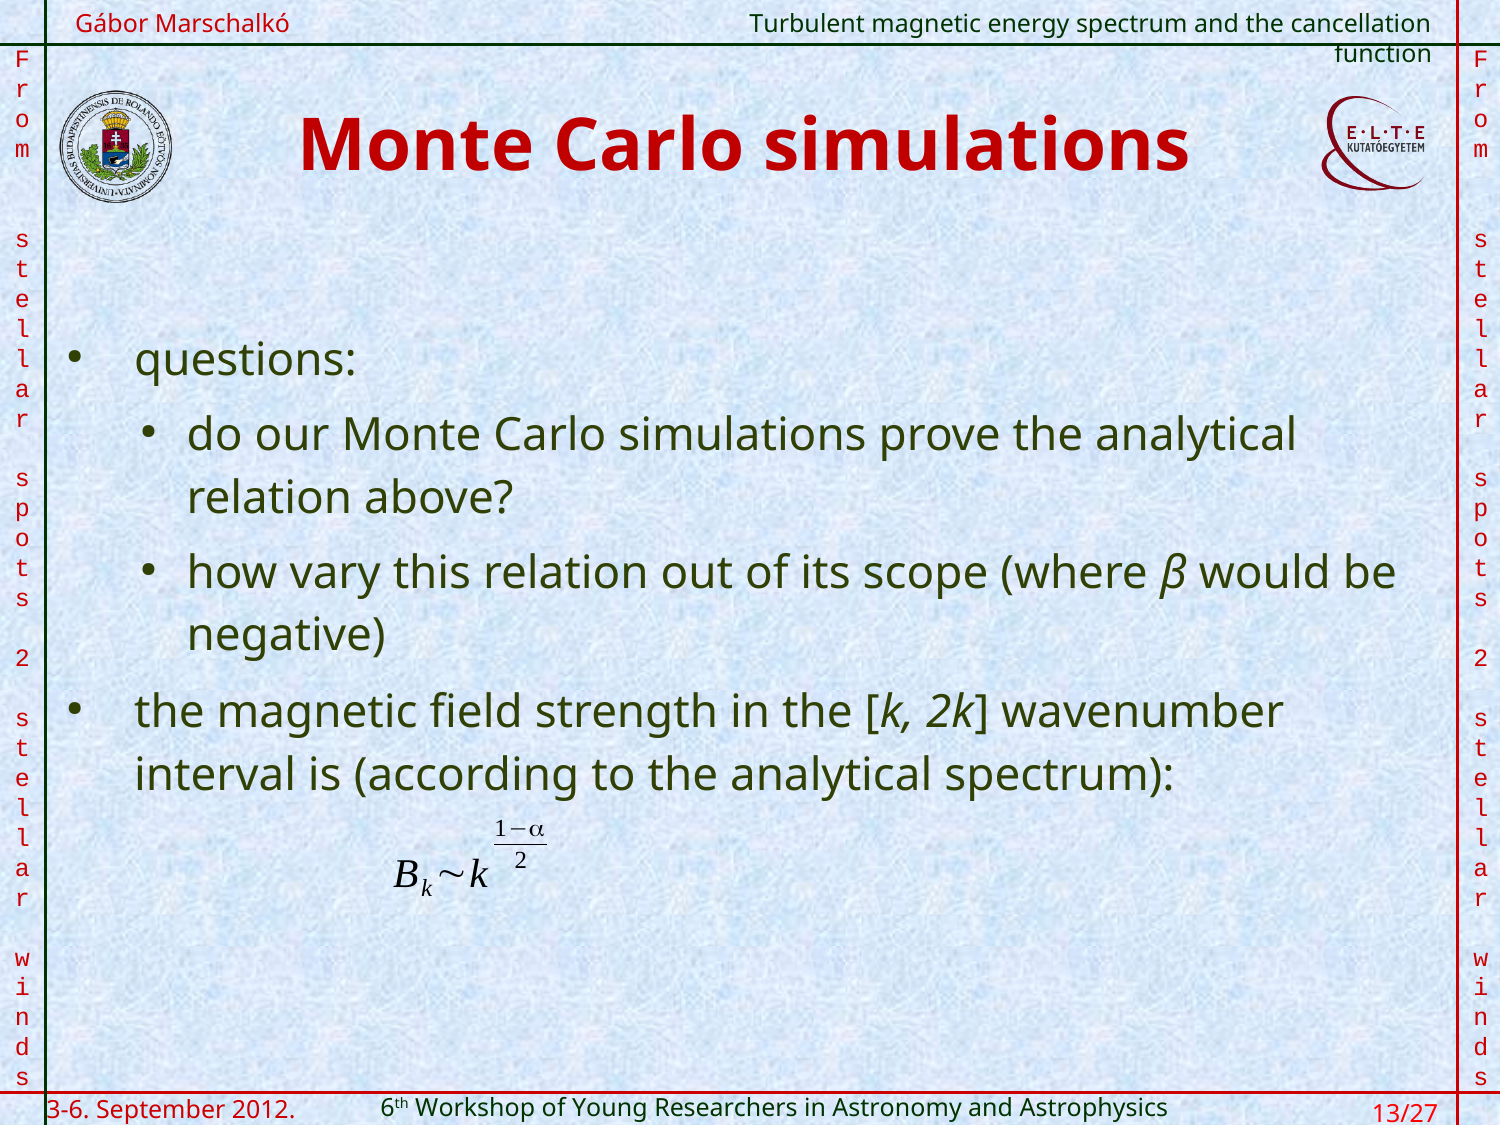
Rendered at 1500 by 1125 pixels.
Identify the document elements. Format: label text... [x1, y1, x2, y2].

picture [47, 46, 1456, 1091]
picture [47, 1094, 1456, 1125]
picture [0, 1094, 44, 1125]
chart [383, 814, 554, 903]
text_box Monte Carlo simulations [282, 90, 1207, 194]
picture [0, 0, 44, 43]
list questions: do our Monte Carlo simulations prove the analytical relation above? how vary this relation out of its scope (where β would be negative) the magnetic field strength in the [k, 2k] wavenumber interval is (according to the analytical spectrum): [29, 318, 1447, 1092]
picture [1459, 0, 1500, 43]
picture [1459, 1094, 1500, 1125]
picture [47, 0, 1456, 43]
picture [0, 46, 44, 1091]
picture [1459, 46, 1500, 1091]
